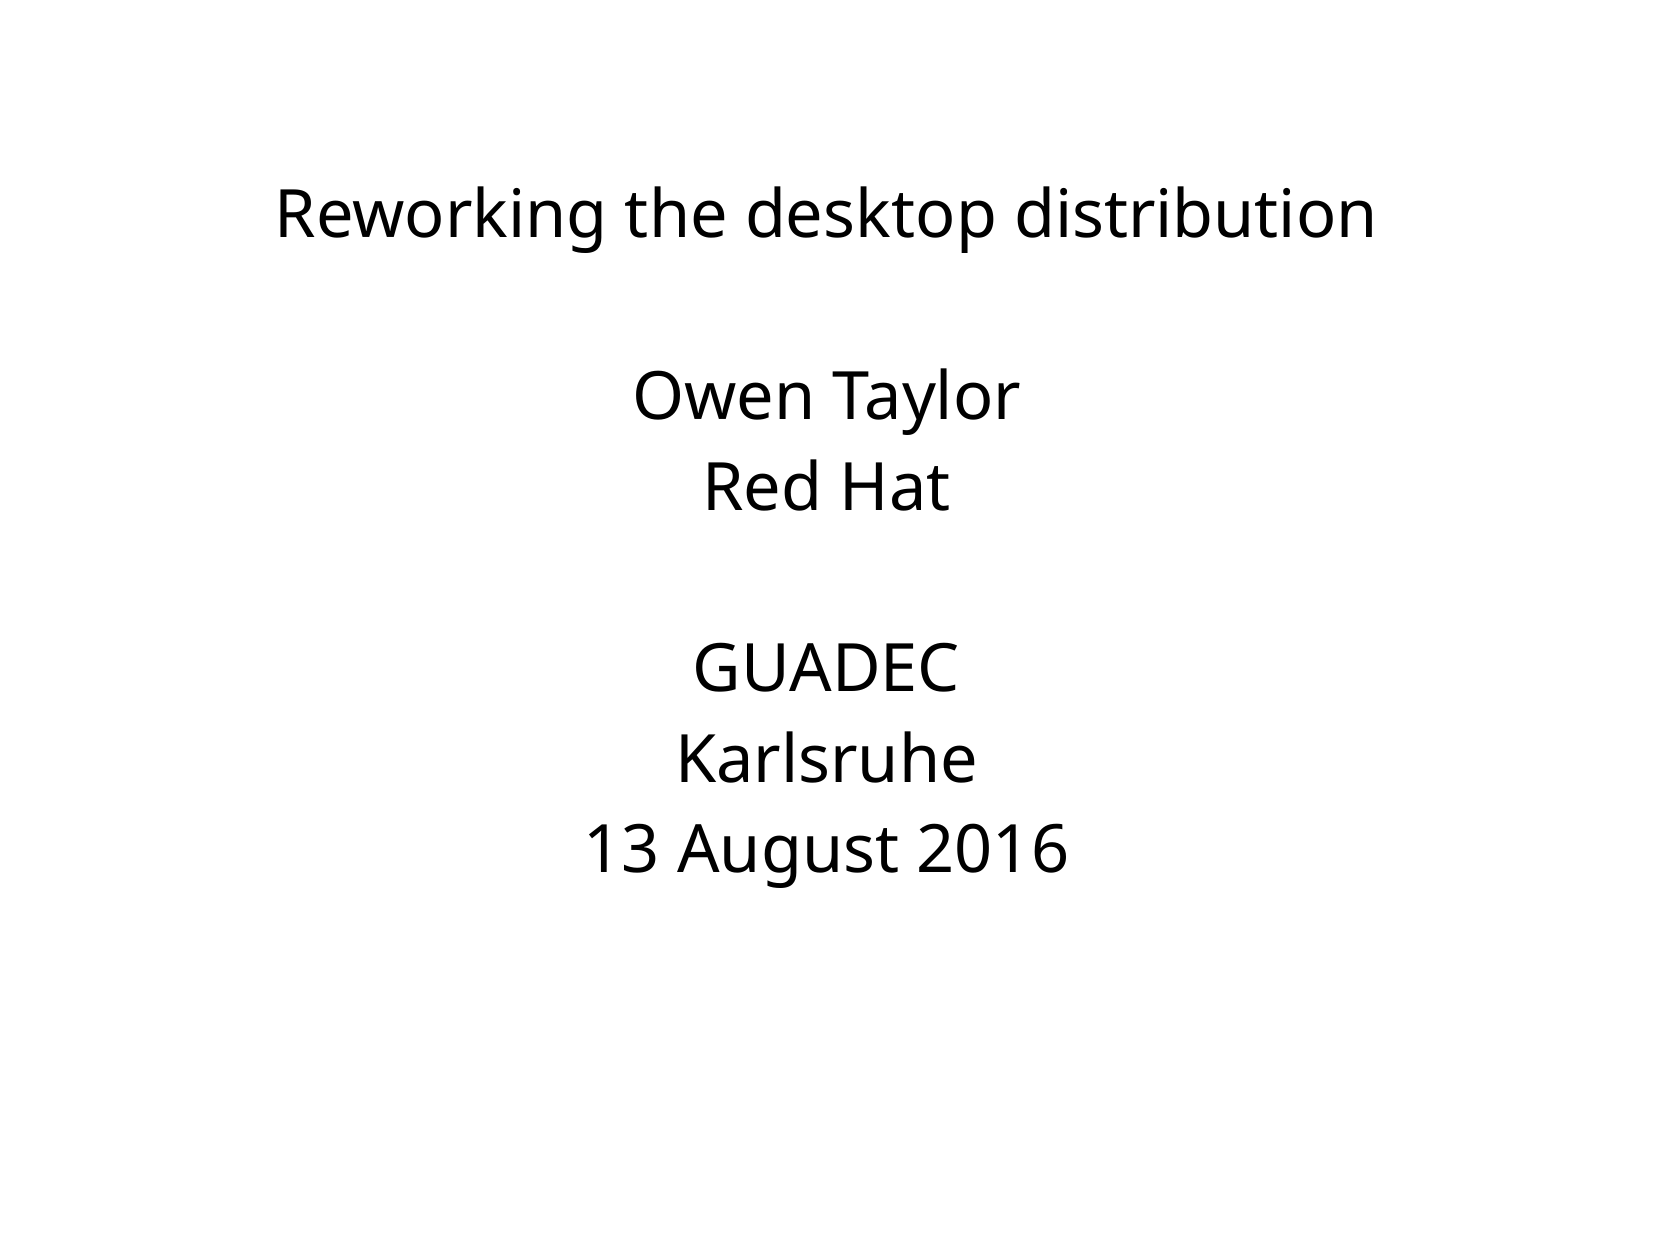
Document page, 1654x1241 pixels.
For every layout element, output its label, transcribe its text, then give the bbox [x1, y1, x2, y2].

subtitle Reworking the desktop distribution Owen Taylor Red Hat GUADEC Karlsruhe 13 August 2016 [82, 49, 1571, 1010]
